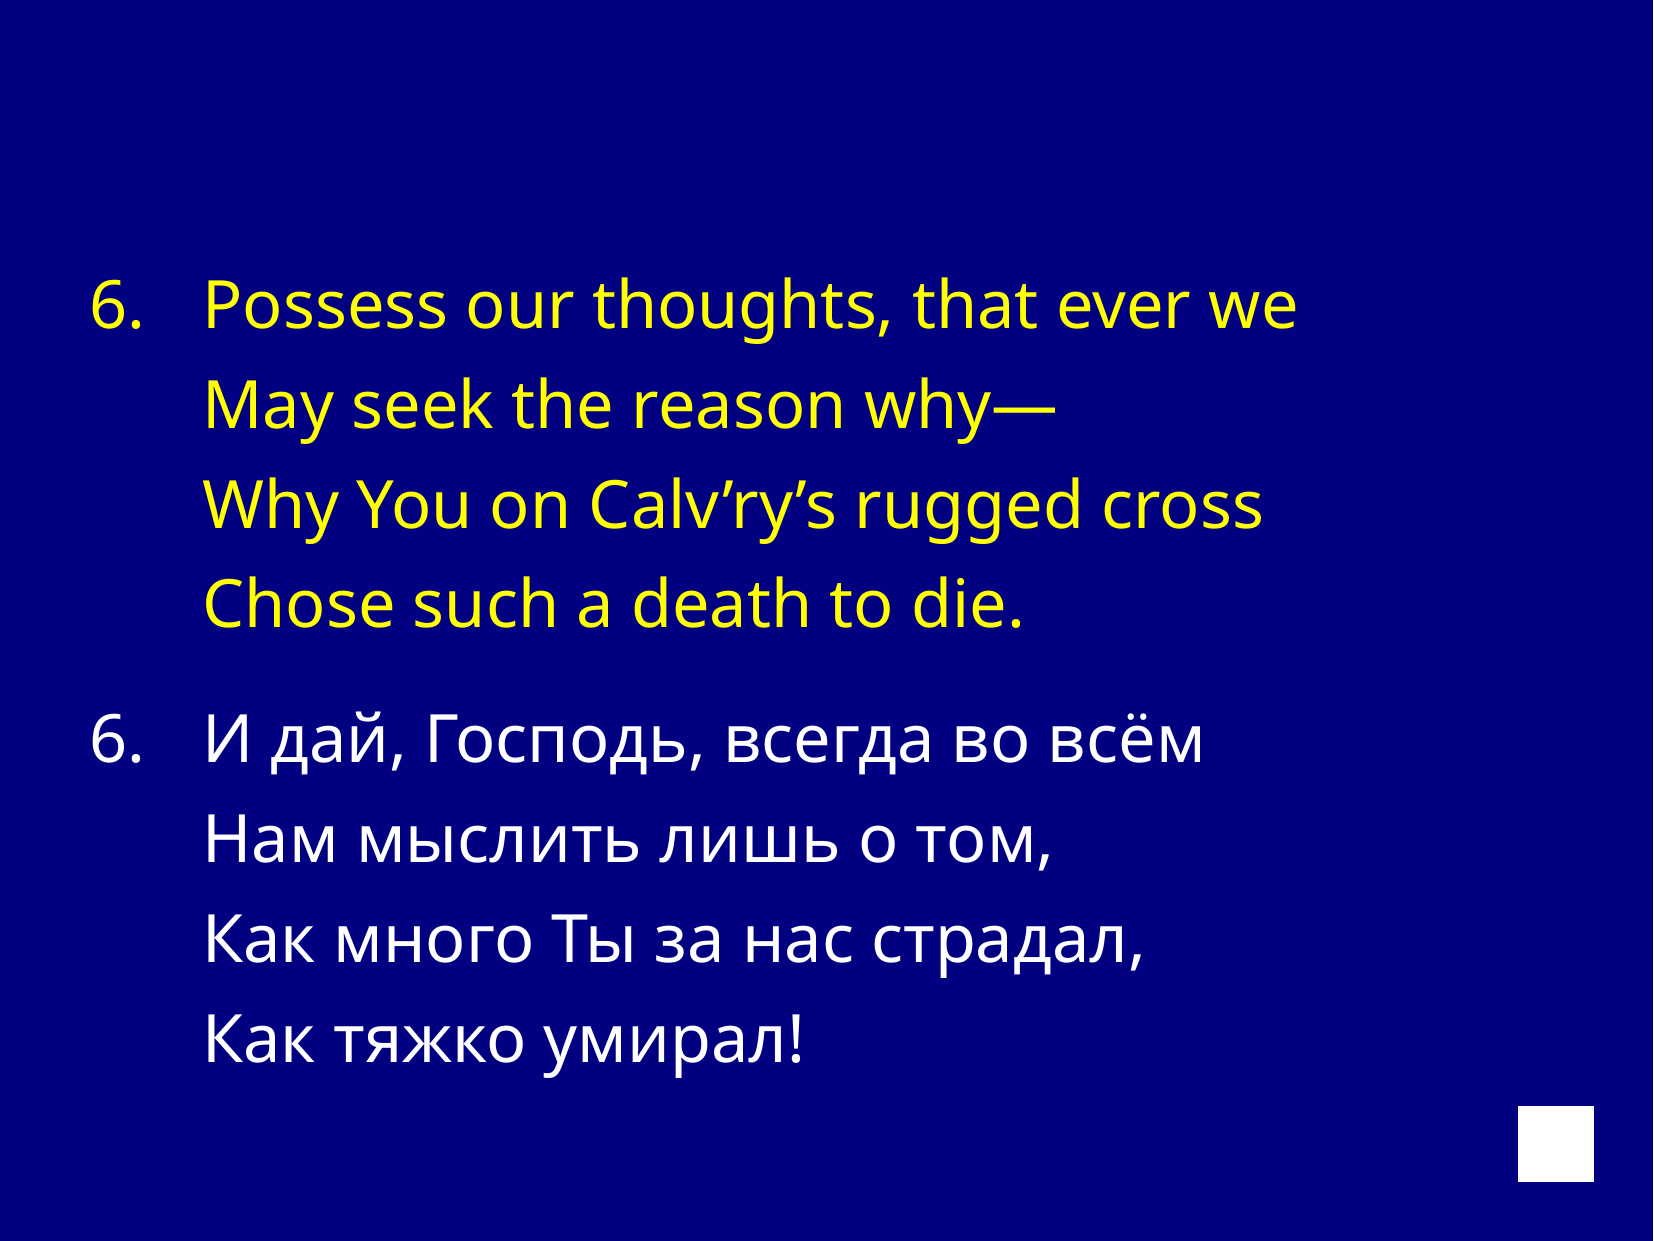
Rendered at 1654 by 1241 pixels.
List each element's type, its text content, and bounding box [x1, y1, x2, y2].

text_box 6. И дай, Господь, всегда во всём Нам мыслить лишь о том, Как много Ты за нас страдал, Как тяжко умирал! [75, 675, 1576, 1163]
text_box [1518, 1106, 1594, 1182]
text_box 6. Possess our thoughts, that ever we May seek the reason why— Why You on Calv’ry’s rugged cross Chose such a death to die. [75, 150, 1576, 638]
